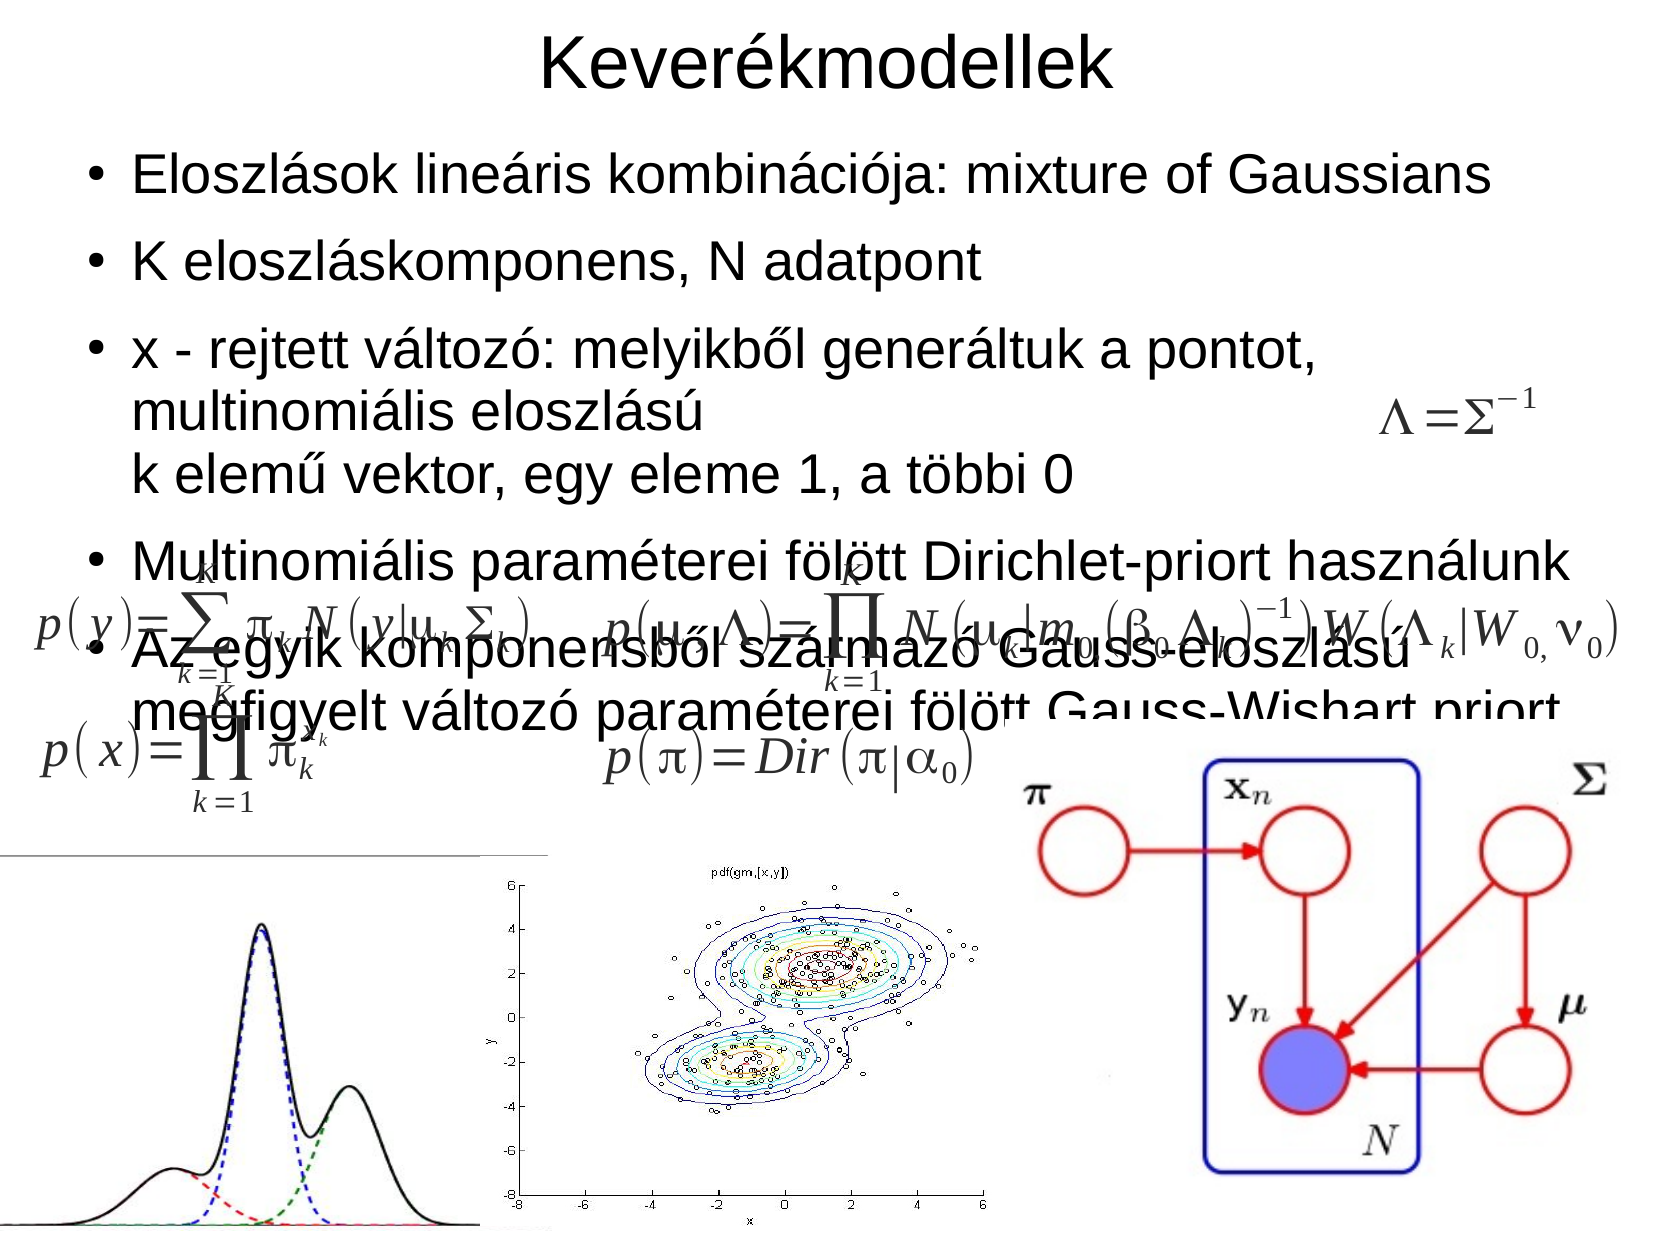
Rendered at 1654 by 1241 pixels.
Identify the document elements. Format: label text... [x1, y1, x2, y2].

list Eloszlások lineáris kombinációja: mixture of Gaussians K eloszláskomponens, N adatpont x - rejtett változó: melyikből generáltuk a pontot, multinomiális eloszlású k elemű vektor, egy eleme 1, a többi 0 Multinomiális paraméterei fölött Dirichlet-priort használunk Az egyik komponensből származó Gauss-eloszlású megfigyelt változó paraméterei fölött Gauss-Wishart priort [71, 142, 1606, 751]
title Keverékmodellek [82, 19, 1571, 106]
chart [1365, 378, 1551, 436]
chart [582, 723, 991, 796]
picture [0, 719, 1636, 1232]
chart [581, 555, 1636, 699]
chart [15, 555, 543, 820]
